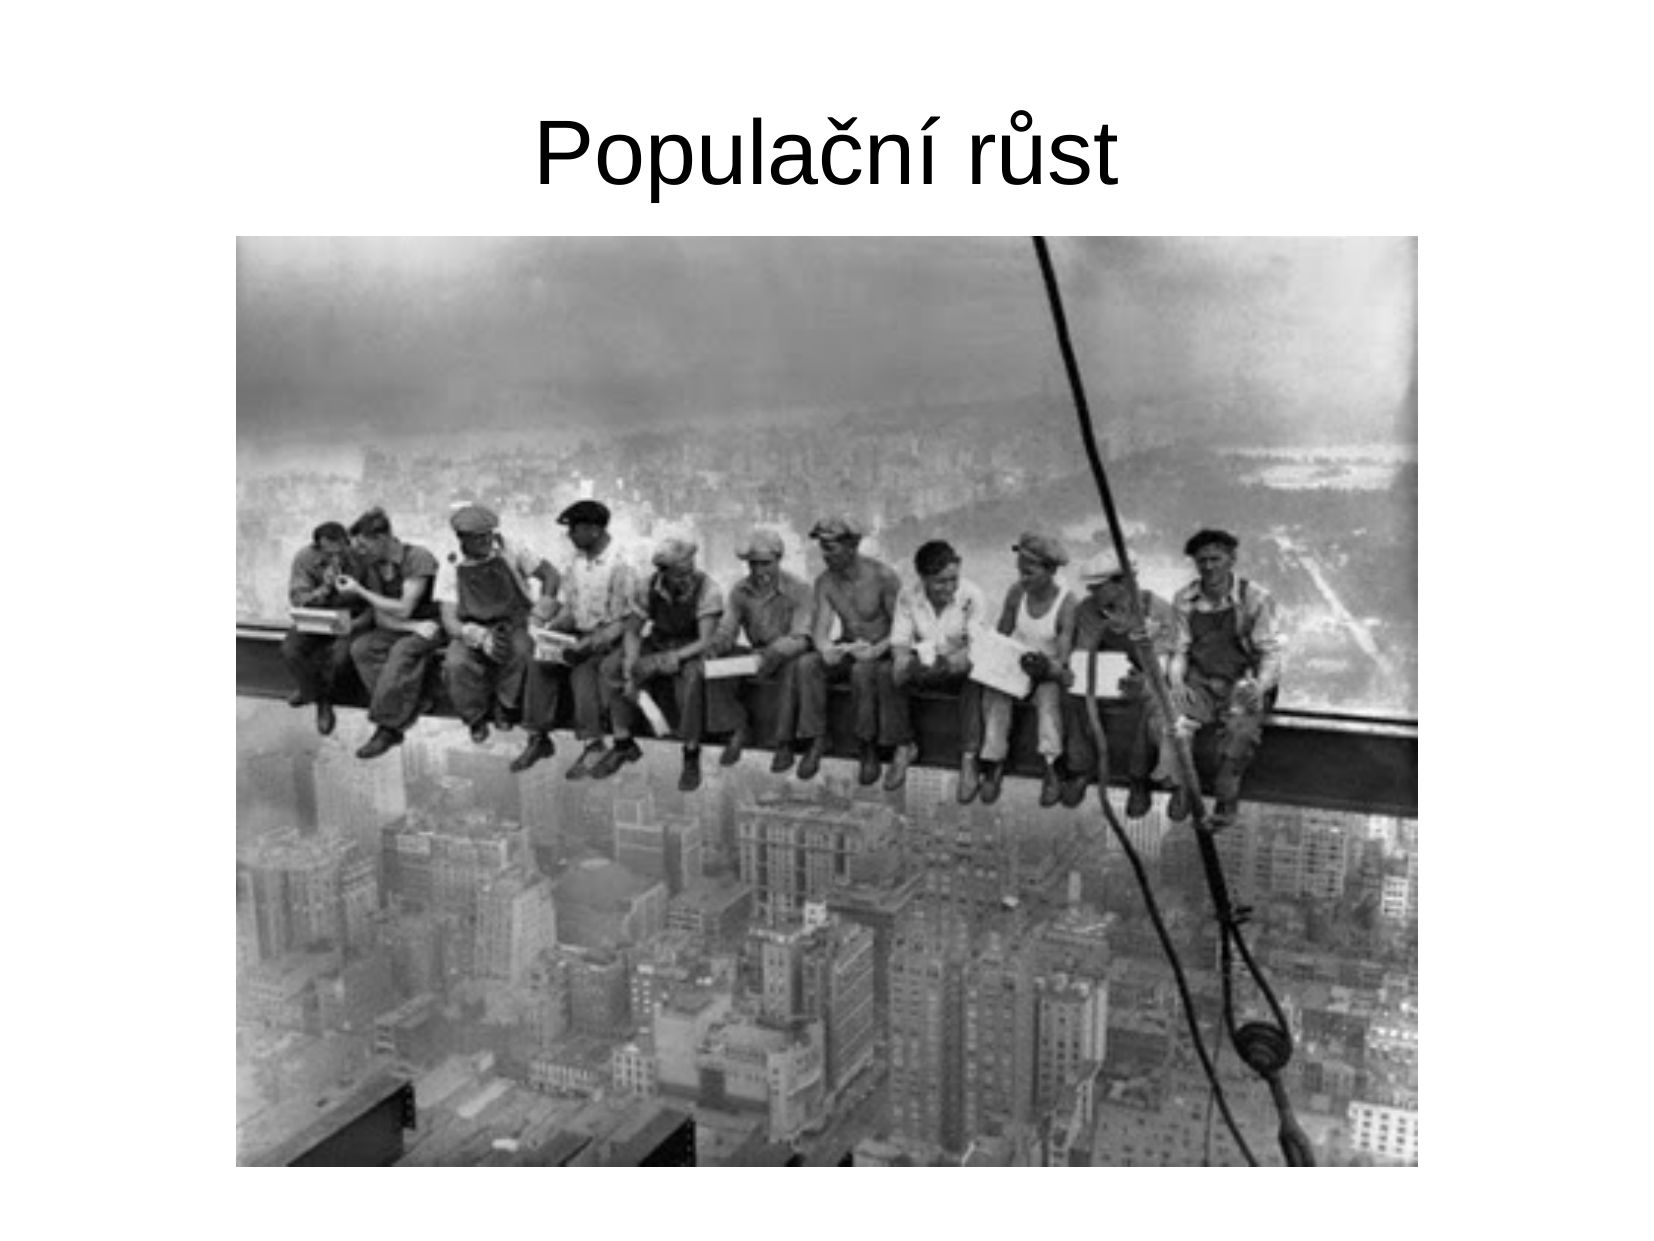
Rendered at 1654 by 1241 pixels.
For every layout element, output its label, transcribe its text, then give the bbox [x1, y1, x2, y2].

picture [236, 236, 1418, 1167]
title Populační růst [82, 49, 1571, 257]
